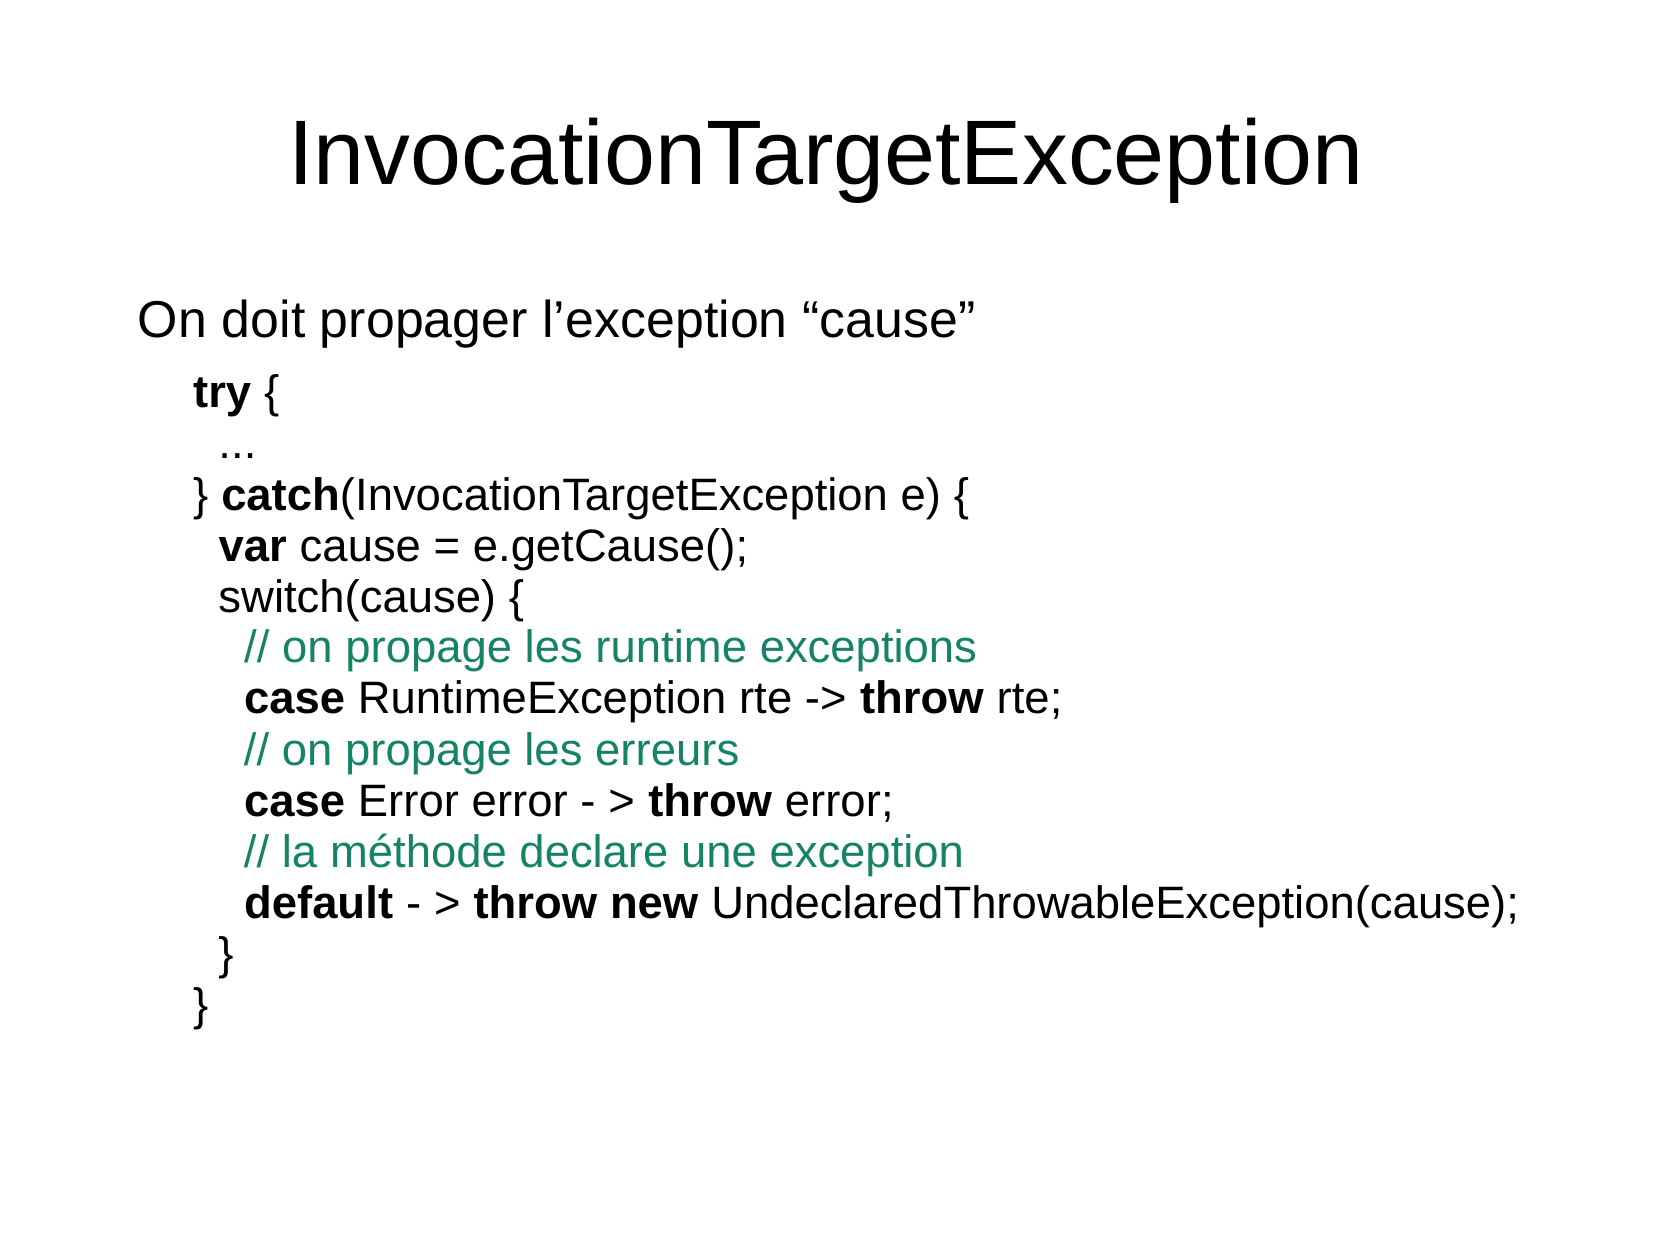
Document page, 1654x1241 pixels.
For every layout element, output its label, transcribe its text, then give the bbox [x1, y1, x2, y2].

list On doit propager l’exception “cause” try { ... } catch(InvocationTargetException e) { var cause = e.getCause(); switch(cause) { // on propage les runtime exceptions case RuntimeException rte -> throw rte; // on propage les erreurs case Error error - > throw error; // la méthode declare une exception default - > throw new UndeclaredThrowableException(cause); } } [82, 290, 1571, 1141]
title InvocationTargetException [82, 49, 1571, 257]
